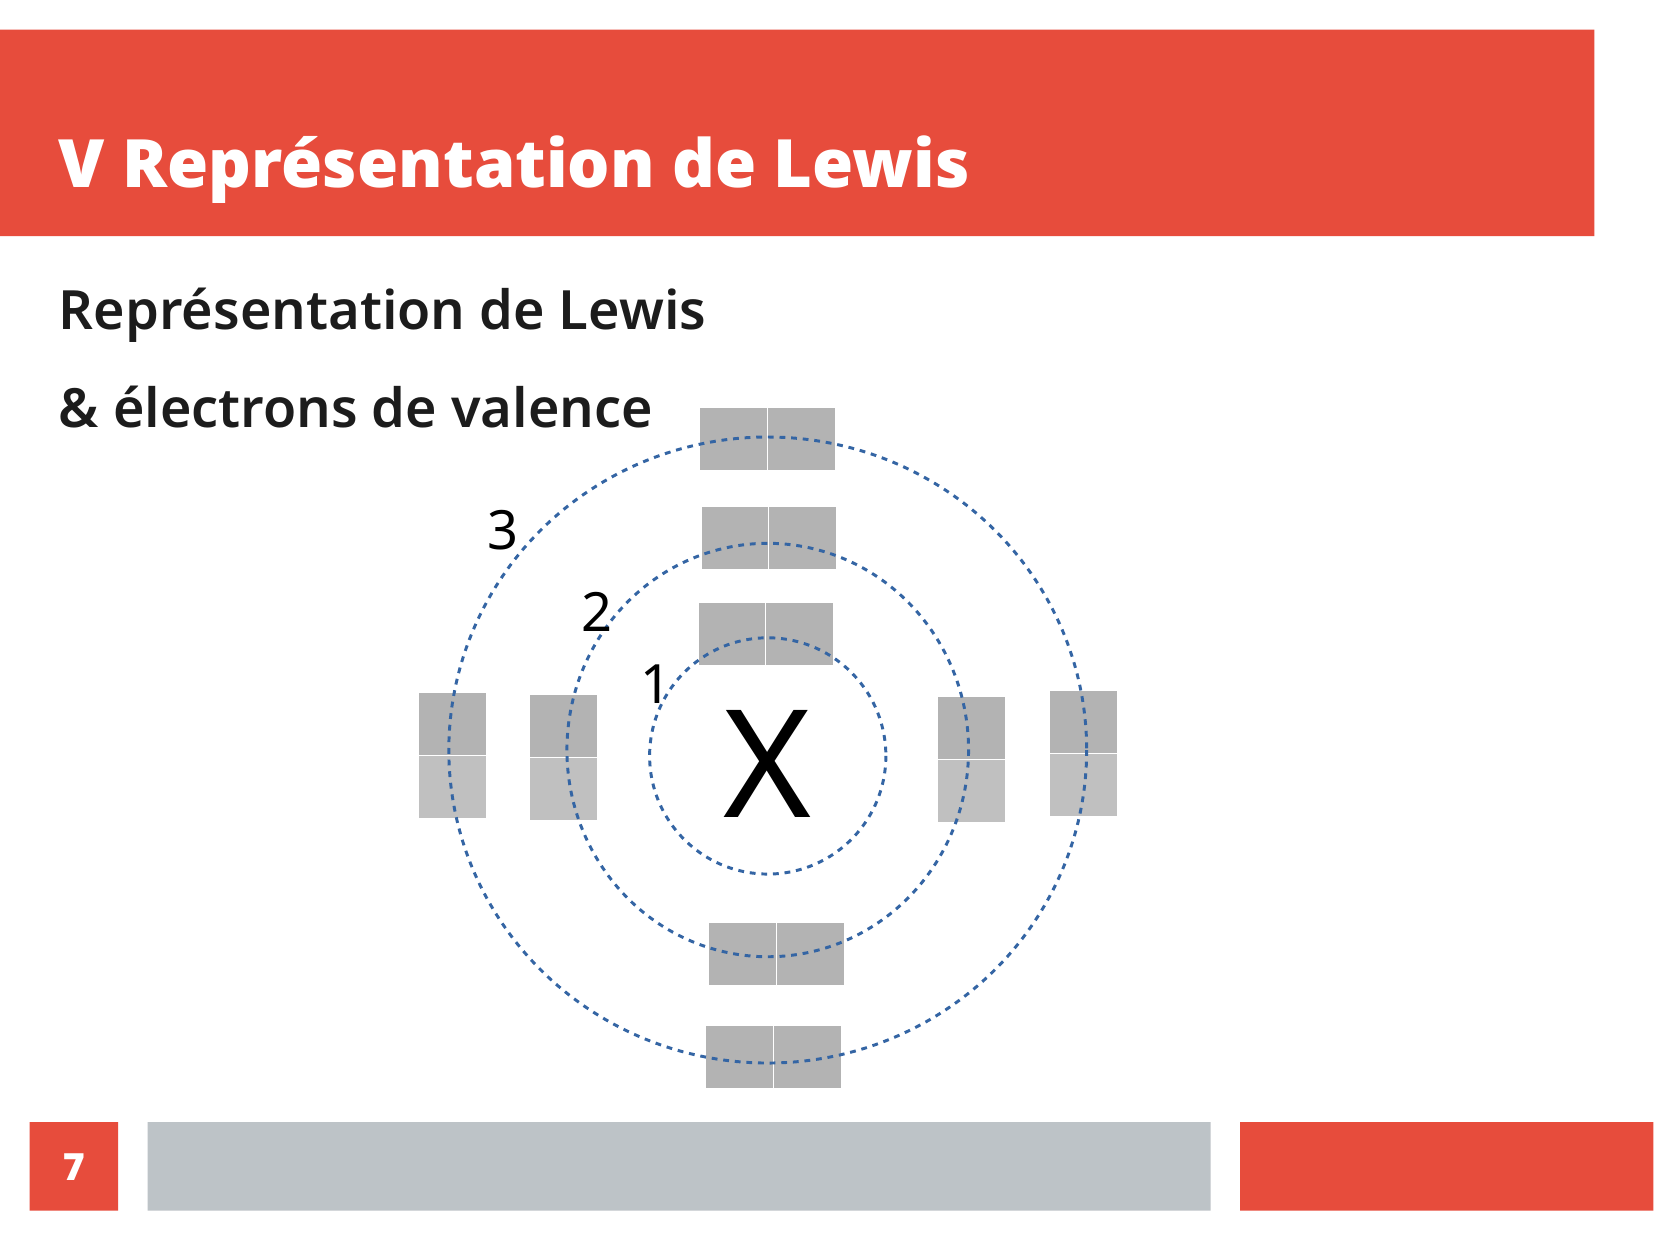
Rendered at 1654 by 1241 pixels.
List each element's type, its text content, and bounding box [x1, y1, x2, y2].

table_cell [1050, 754, 1117, 816]
text_box X [834, 649, 839, 659]
table_cell [419, 756, 486, 818]
text_box X [708, 661, 839, 853]
table_header [769, 507, 836, 569]
table_header [419, 693, 486, 755]
table_header [530, 695, 597, 757]
table_header [1050, 691, 1117, 753]
table_header [774, 1026, 841, 1088]
text_box 2 [566, 566, 615, 650]
list Représentation de Lewis & électrons de valence [59, 271, 1565, 1040]
table_header [700, 408, 767, 470]
table_header [777, 923, 844, 985]
table_header [699, 603, 765, 665]
table_header [706, 1026, 773, 1088]
table_header [702, 507, 768, 569]
table_cell [530, 758, 597, 820]
table_header [709, 923, 776, 985]
text_box 3 [472, 483, 520, 567]
table_header [768, 408, 835, 470]
table_header [938, 697, 1005, 759]
table_header [766, 603, 833, 665]
title V Représentation de Lewis [59, 59, 1595, 207]
table_cell [938, 760, 1005, 822]
text_box 1 [625, 637, 674, 721]
